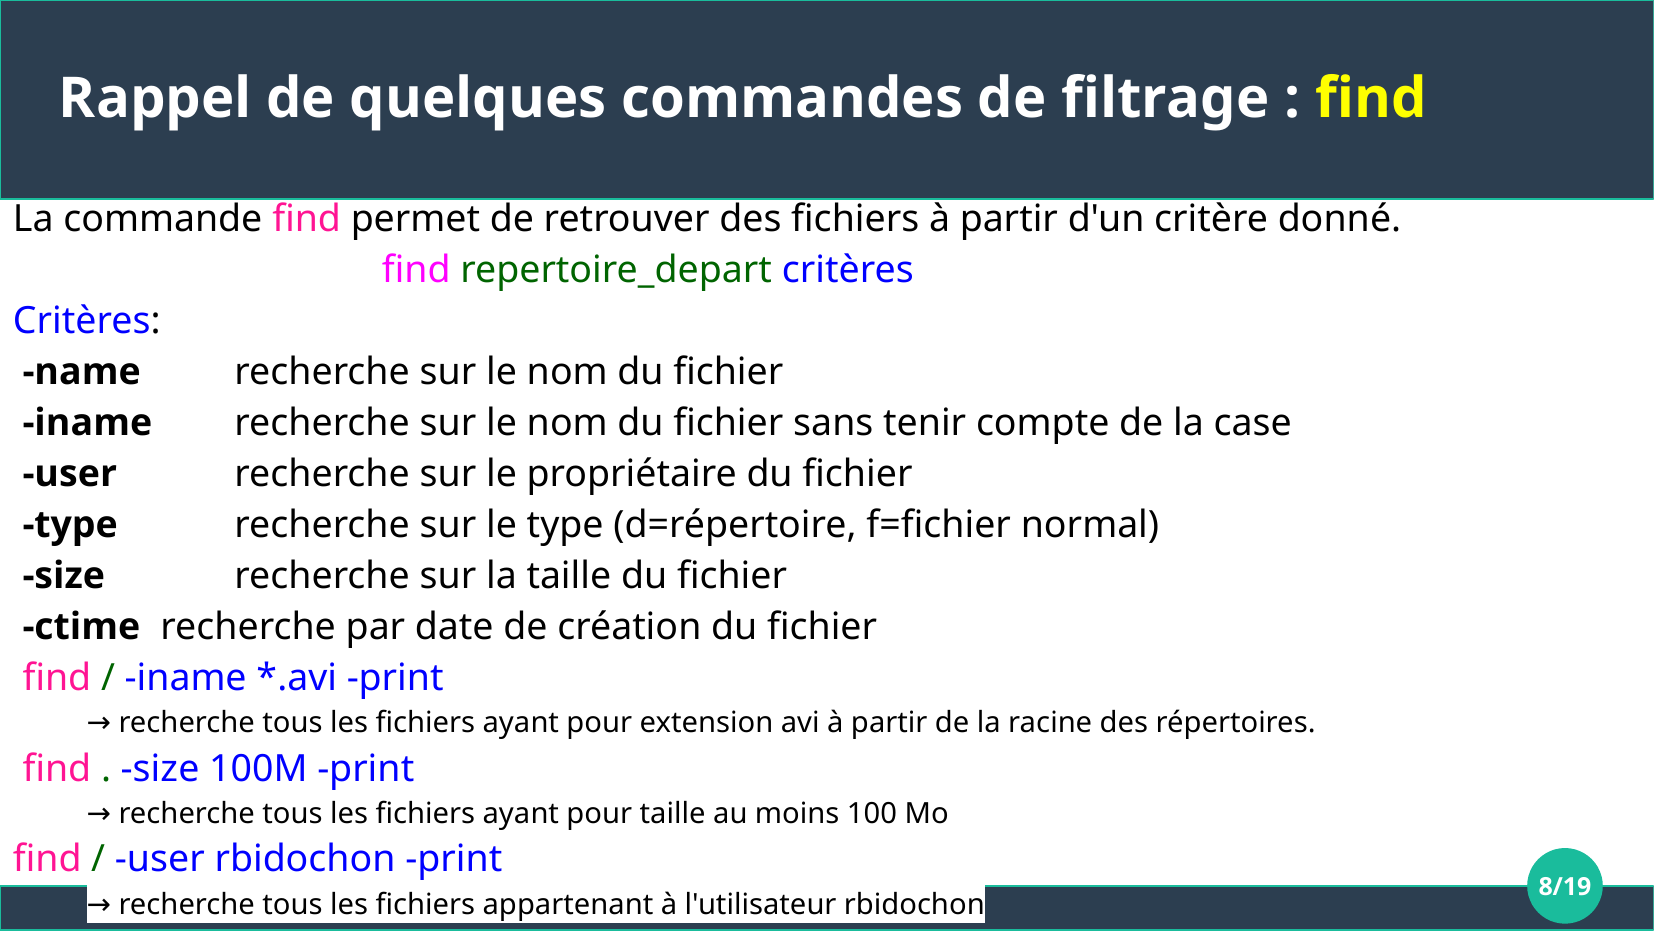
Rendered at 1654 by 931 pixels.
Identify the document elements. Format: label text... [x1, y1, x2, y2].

text_box La commande find permet de retrouver des fichiers à partir d'un critère donné. find repertoire_depart critères Critères: -name recherche sur le nom du fichier -iname recherche sur le nom du fichier sans tenir compte de la case -user recherche sur le propriétaire du fichier -type recherche sur le type (d=répertoire, f=fichier normal) -size recherche sur la taille du fichier -ctime recherche par date de création du fichier find / -iname *.avi -print → recherche tous les fichiers ayant pour extension avi à partir de la racine des répertoires. find . -size 100M -print → recherche tous les fichiers ayant pour taille au moins 100 Mo find / -user rbidochon -print → recherche tous les fichiers appartenant à l'utilisateur rbidochon [0, 147, 1654, 931]
title Rappel de quelques commandes de filtrage : find [59, 37, 1595, 147]
